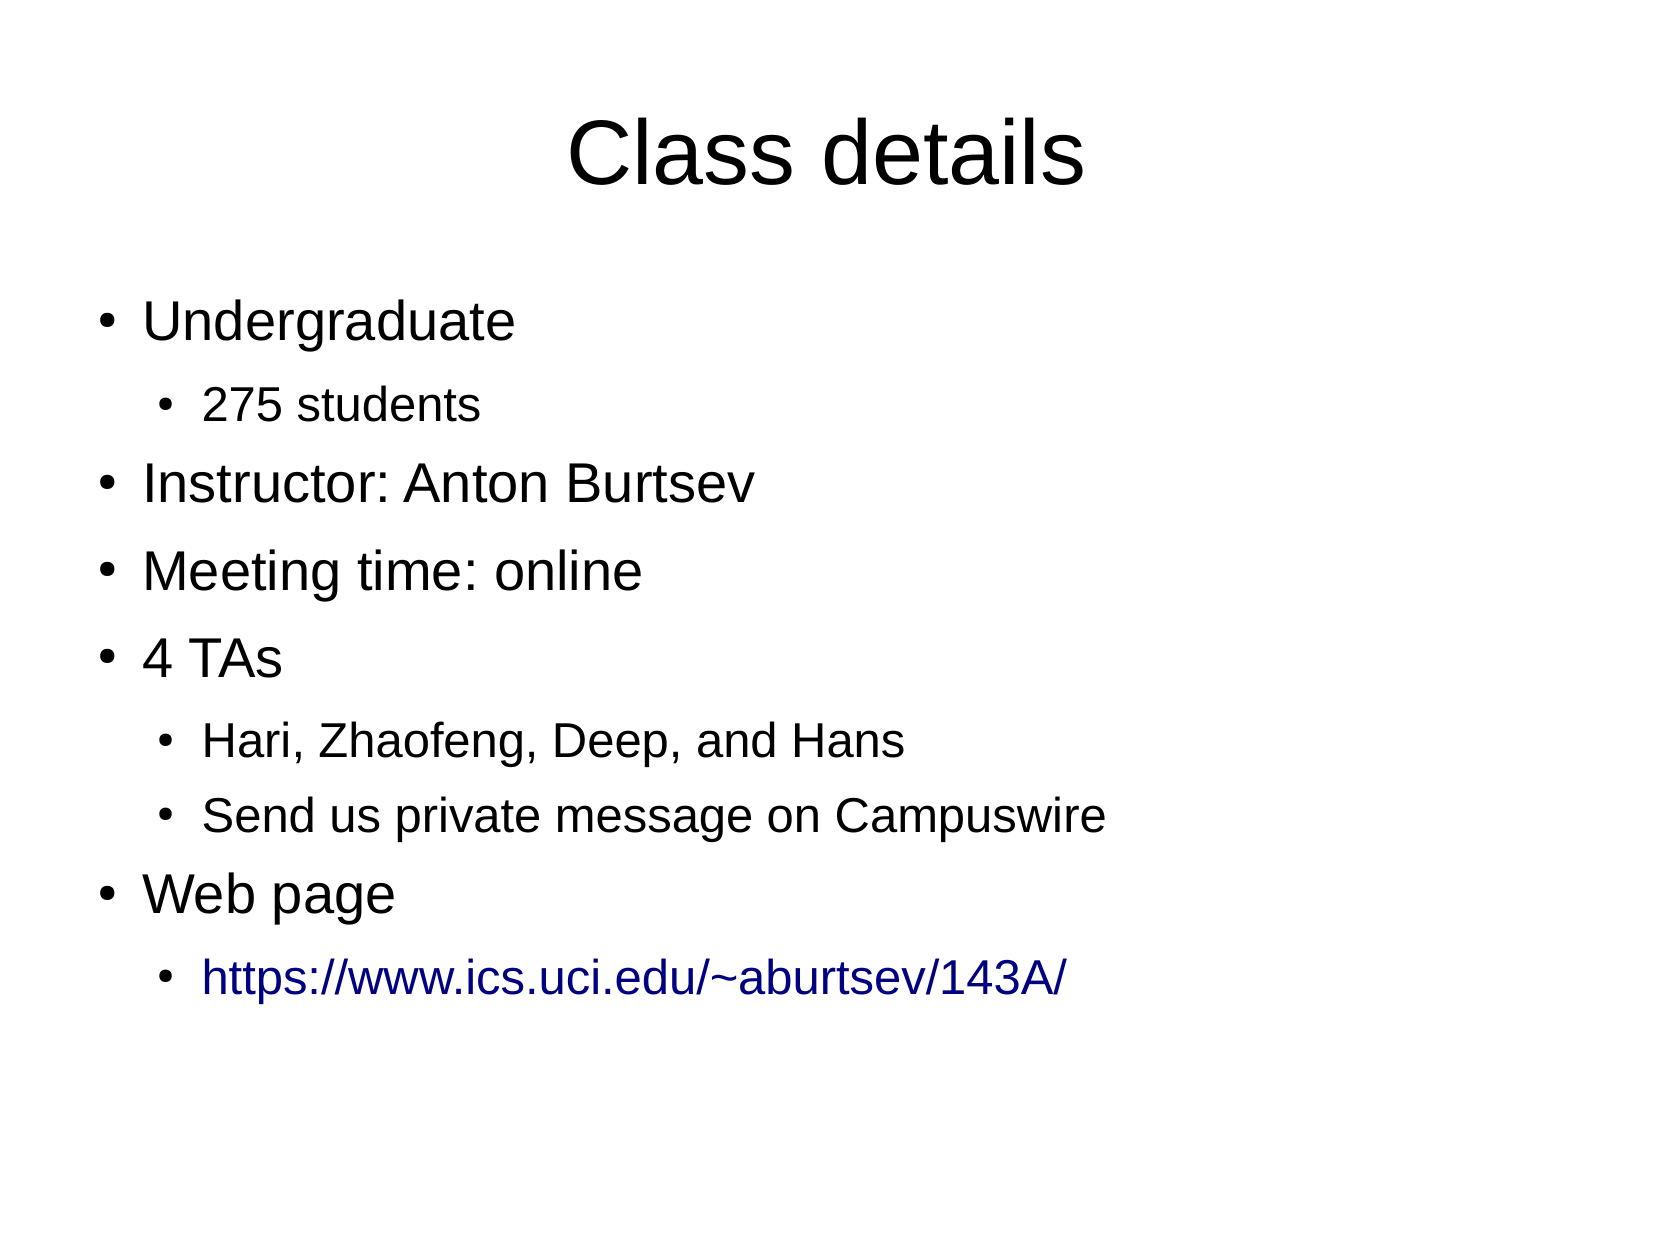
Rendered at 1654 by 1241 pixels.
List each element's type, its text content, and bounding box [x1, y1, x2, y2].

title Class details [82, 49, 1571, 257]
list Undergraduate 275 students Instructor: Anton Burtsev Meeting time: online 4 TAs Hari, Zhaofeng, Deep, and Hans Send us private message on Campuswire Web page https://www.ics.uci.edu/~aburtsev/143A/ [82, 290, 1571, 1010]
